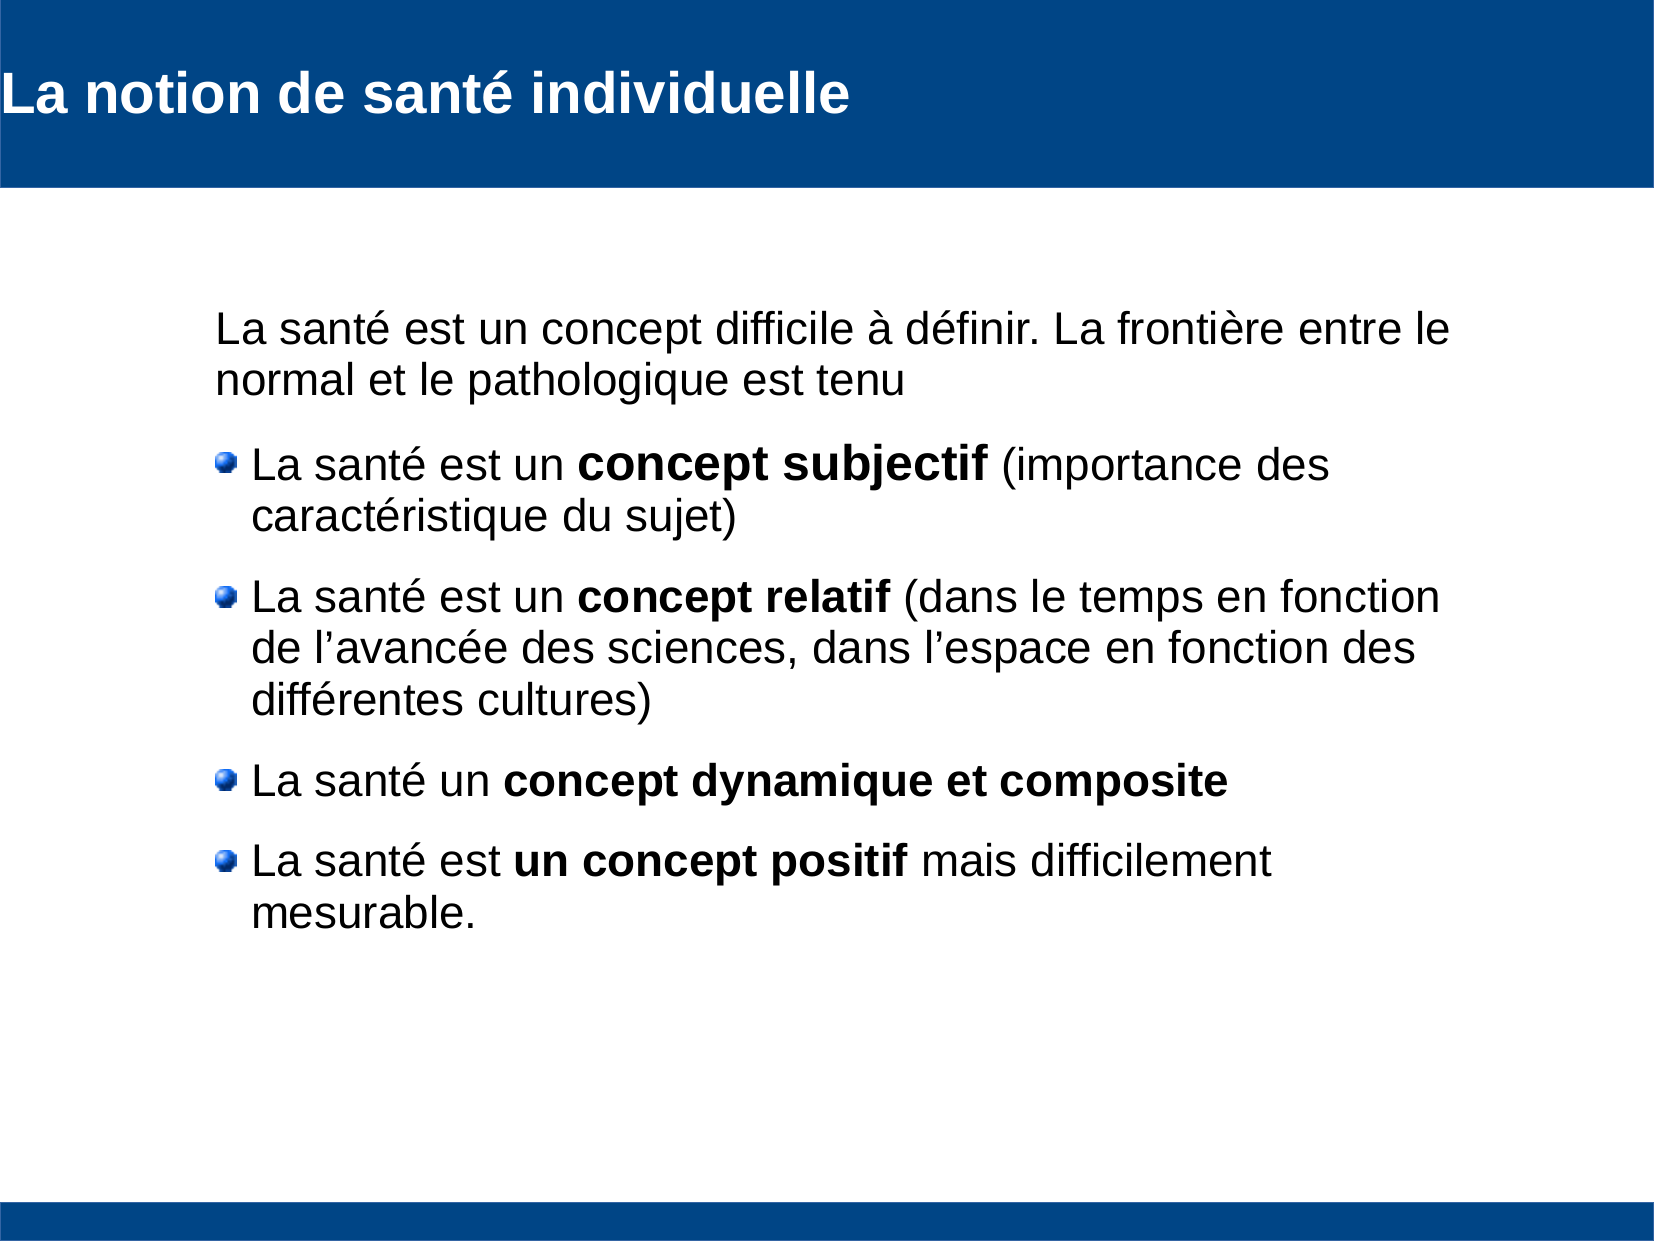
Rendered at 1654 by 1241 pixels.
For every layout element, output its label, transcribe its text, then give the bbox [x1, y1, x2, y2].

text_box La santé est un concept difficile à définir. La frontière entre le normal et le pathologique est tenu La santé est un concept subjectif (importance des caractéristique du sujet) La santé est un concept relatif (dans le temps en fonction de l’avancée des sciences, dans l’espace en fonction des différentes cultures) La santé un concept dynamique et composite La santé est un concept positif mais difficilement mesurable. [200, 295, 1477, 946]
title La notion de santé individuelle [0, 0, 1654, 188]
